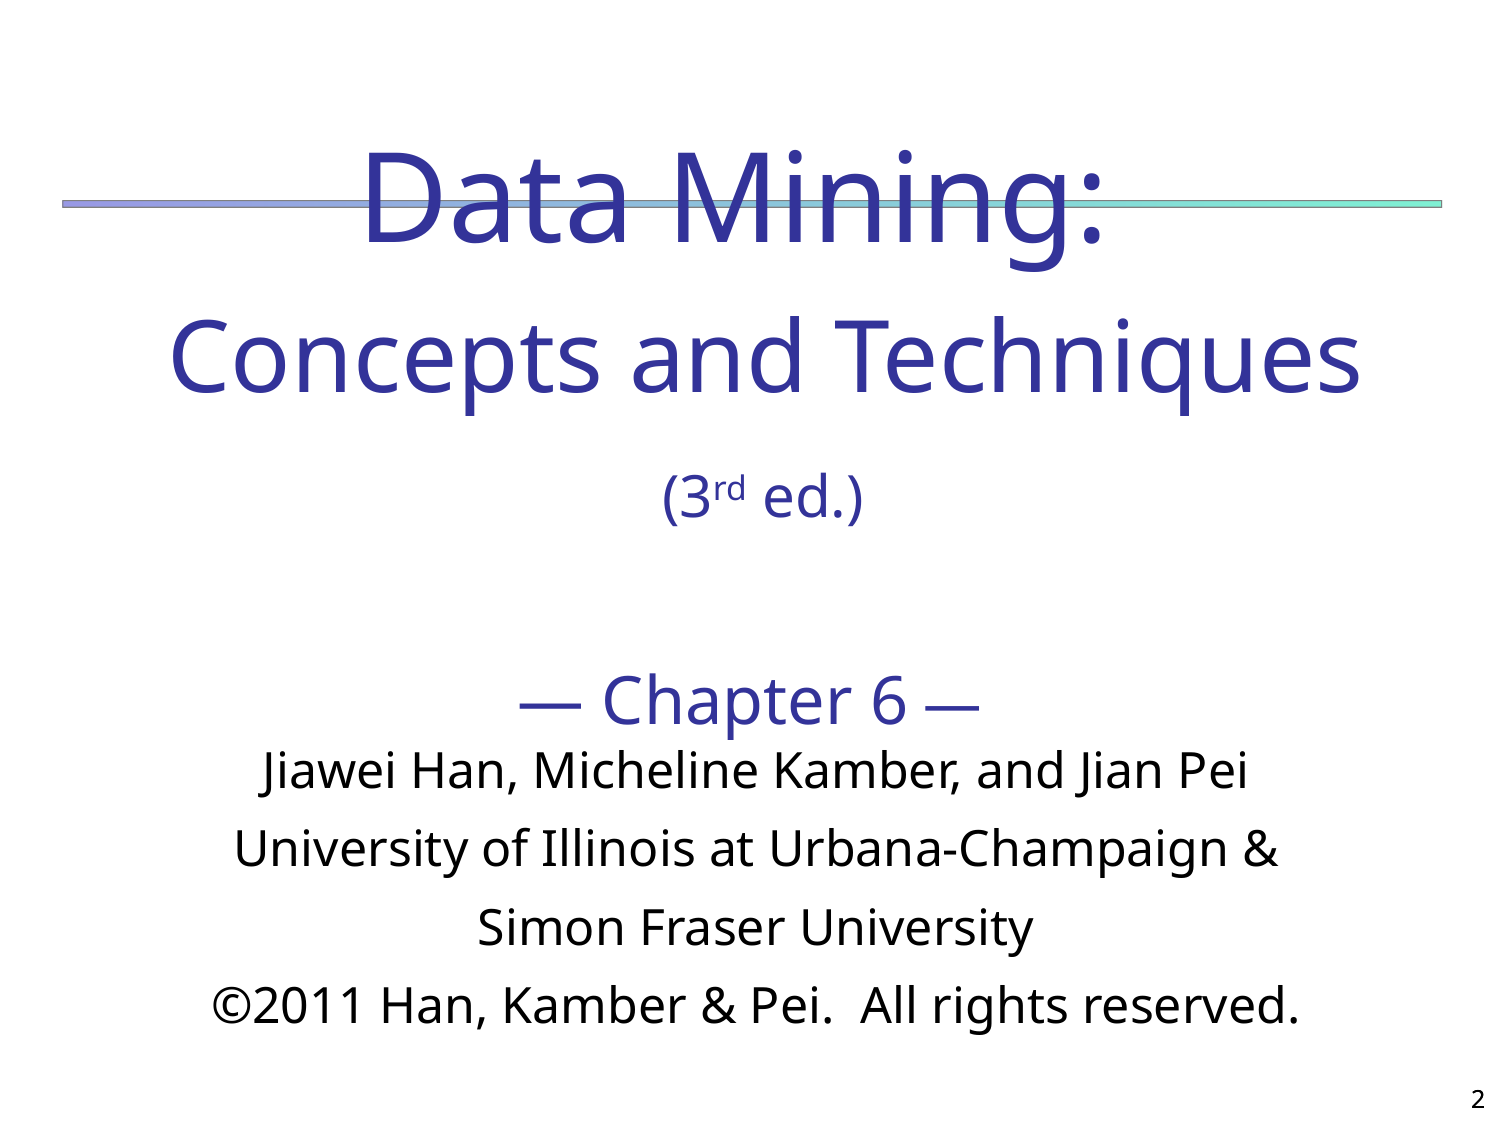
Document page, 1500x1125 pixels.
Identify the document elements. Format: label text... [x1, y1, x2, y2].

text_box <number> [1187, 1050, 1500, 1125]
list Jiawei Han, Micheline Kamber, and Jian Pei University of Illinois at Urbana-Champaign & Simon Fraser University ©2011 Han, Kamber & Pei. All rights reserved. [50, 724, 1463, 1038]
title Data Mining: Concepts and Techniques (3rd ed.) — Chapter 6 — [87, 0, 1413, 724]
